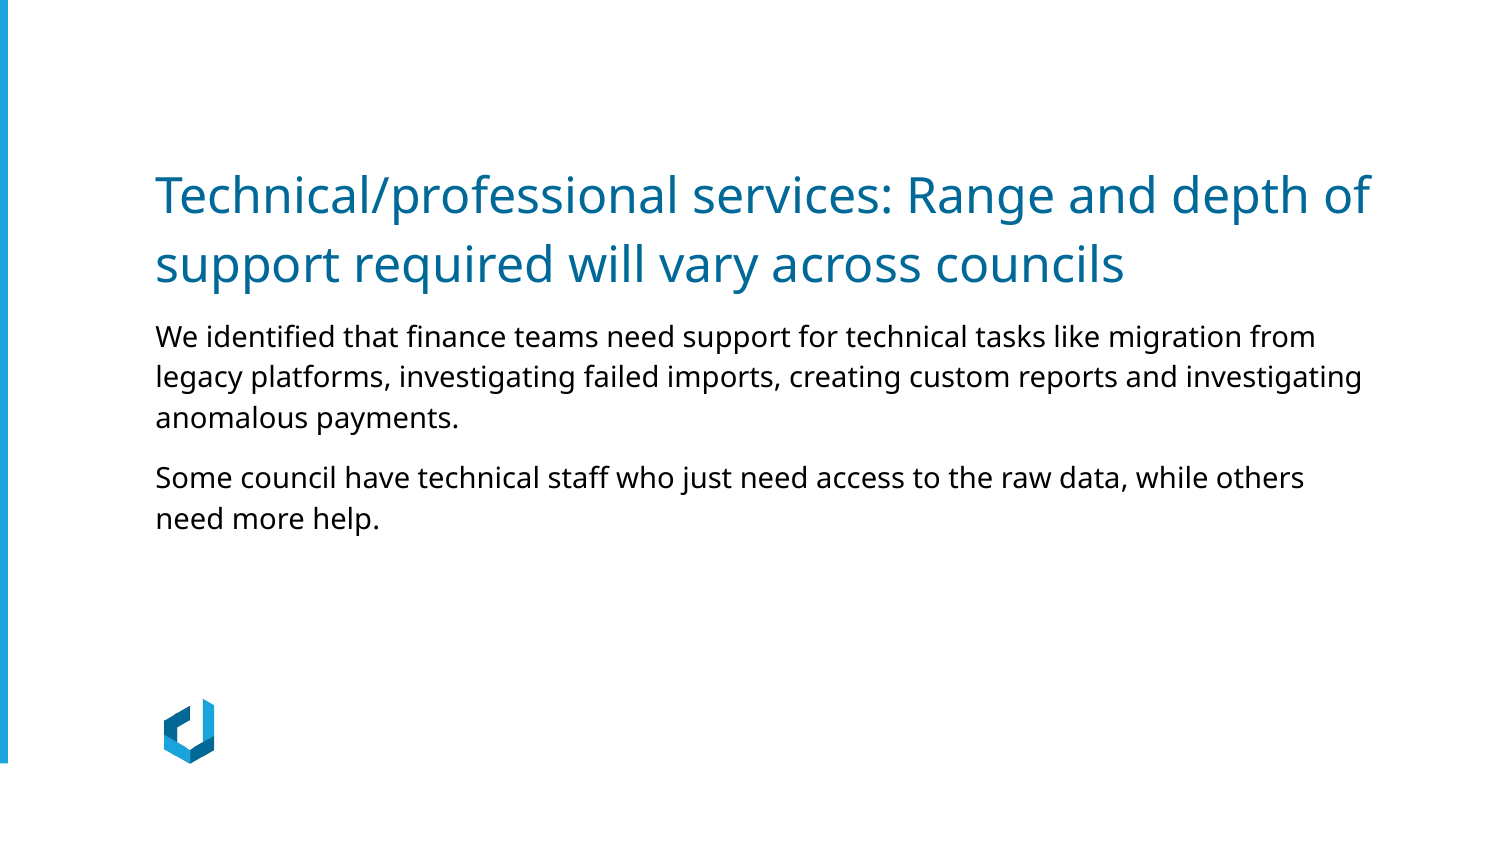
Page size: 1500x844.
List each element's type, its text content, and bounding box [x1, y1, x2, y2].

picture [164, 698, 215, 764]
list Technical/professional services: Range and depth of support required will vary across councils We identified that finance teams need support for technical tasks like migration from legacy platforms, investigating failed imports, creating custom reports and investigating anomalous payments. Some council have technical staff who just need access to the raw data, while others need more help. [140, 139, 1390, 637]
